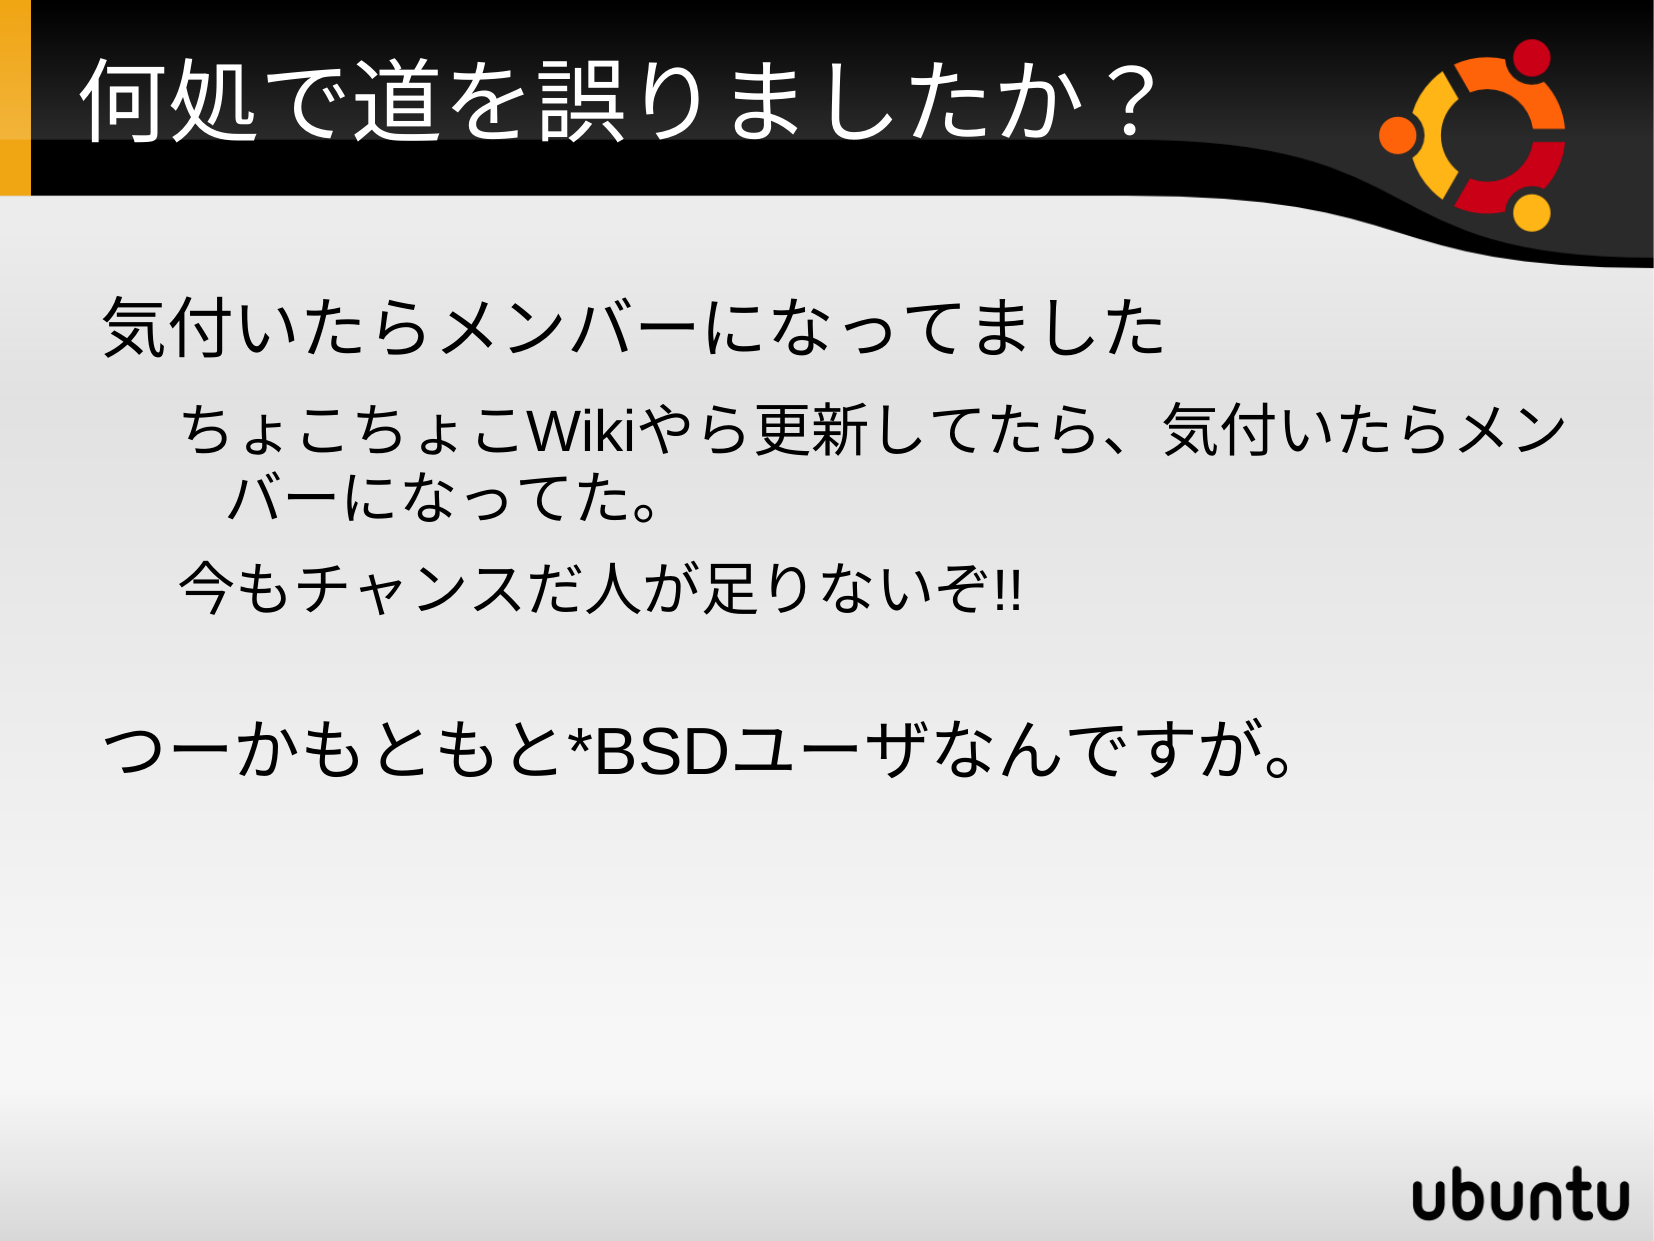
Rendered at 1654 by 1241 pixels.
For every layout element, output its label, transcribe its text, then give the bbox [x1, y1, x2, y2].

title 何処で道を誤りましたか？ [76, 7, 1565, 200]
picture [0, 0, 1654, 1241]
list 気付いたらメンバーになってました ちょこちょこWikiやら更新してたら、気付いたらメンバーになってた。 今もチャンスだ人が足りないぞ!! つーかもともと*BSDユーザなんですが。 [82, 290, 1571, 1094]
